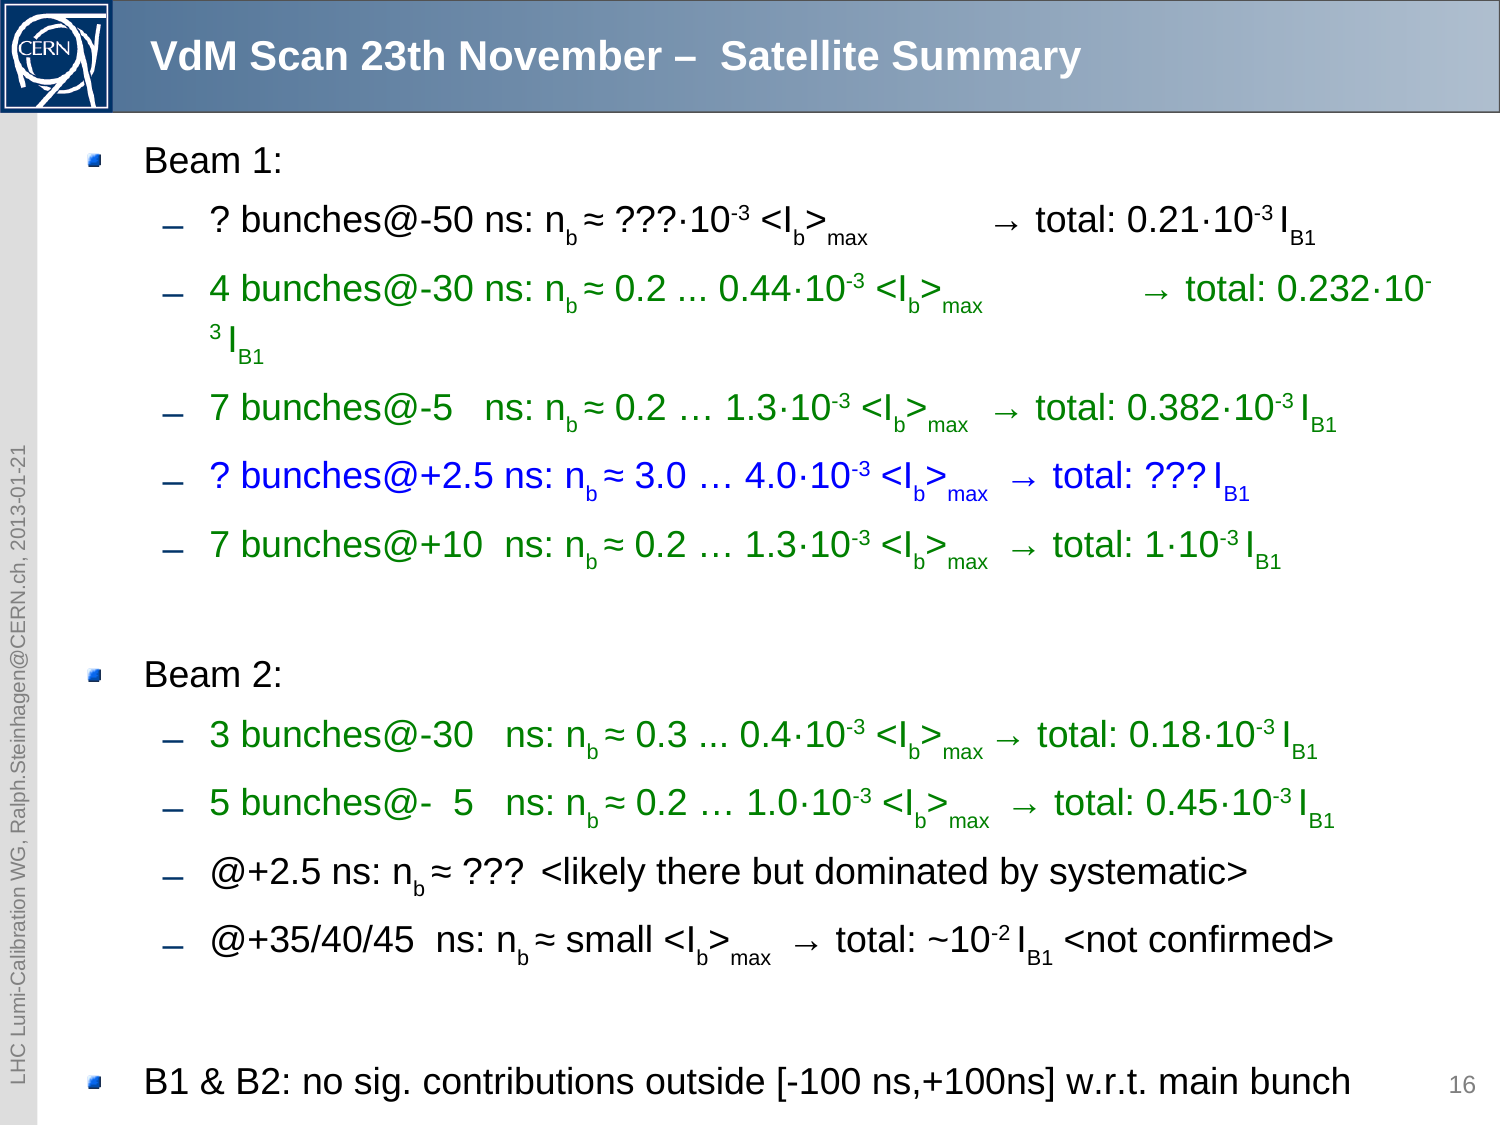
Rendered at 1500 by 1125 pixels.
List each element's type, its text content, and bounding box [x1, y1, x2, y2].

title VdM Scan 23th November – Satellite Summary [150, 0, 1201, 113]
picture [87, 1075, 101, 1089]
list Beam 1: ? bunches@-50 ns: nb ≈ ???·10-3 <Ib>max → total: 0.21·10-3 IB1 4 bunches@-30 ns: nb ≈ 0.2 ... 0.44·10-3 <Ib>max → total: 0.232·10-3 IB1 7 bunches@-5 ns: nb ≈ 0.2 … 1.3·10-3 <Ib>max → total: 0.382·10-3 IB1 ? bunches@+2.5 ns: nb ≈ 3.0 … 4.0·10-3 <Ib>max → total: ??? IB1 7 bunches@+10 ns: nb ≈ 0.2 … 1.3·10-3 <Ib>max → total: 1·10-3 IB1 Beam 2: 3 bunches@-30 ns: nb ≈ 0.3 ... 0.4·10-3 <Ib>max → total: 0.18·10-3 IB1 5 bunches@- 5 ns: nb ≈ 0.2 … 1.0·10-3 <Ib>max → total: 0.45·10-3 IB1 @+2.5 ns: nb ≈ ??? <likely there but dominated by systematic> @+35/40/45 ns: nb ≈ small <Ib>max → total: ~10-2 IB1 <not confirmed> B1 & B2: no sig. contributions outside [-100 ns,+100ns] w.r.t. main bunch [87, 137, 1438, 1052]
picture [0, 0, 113, 113]
